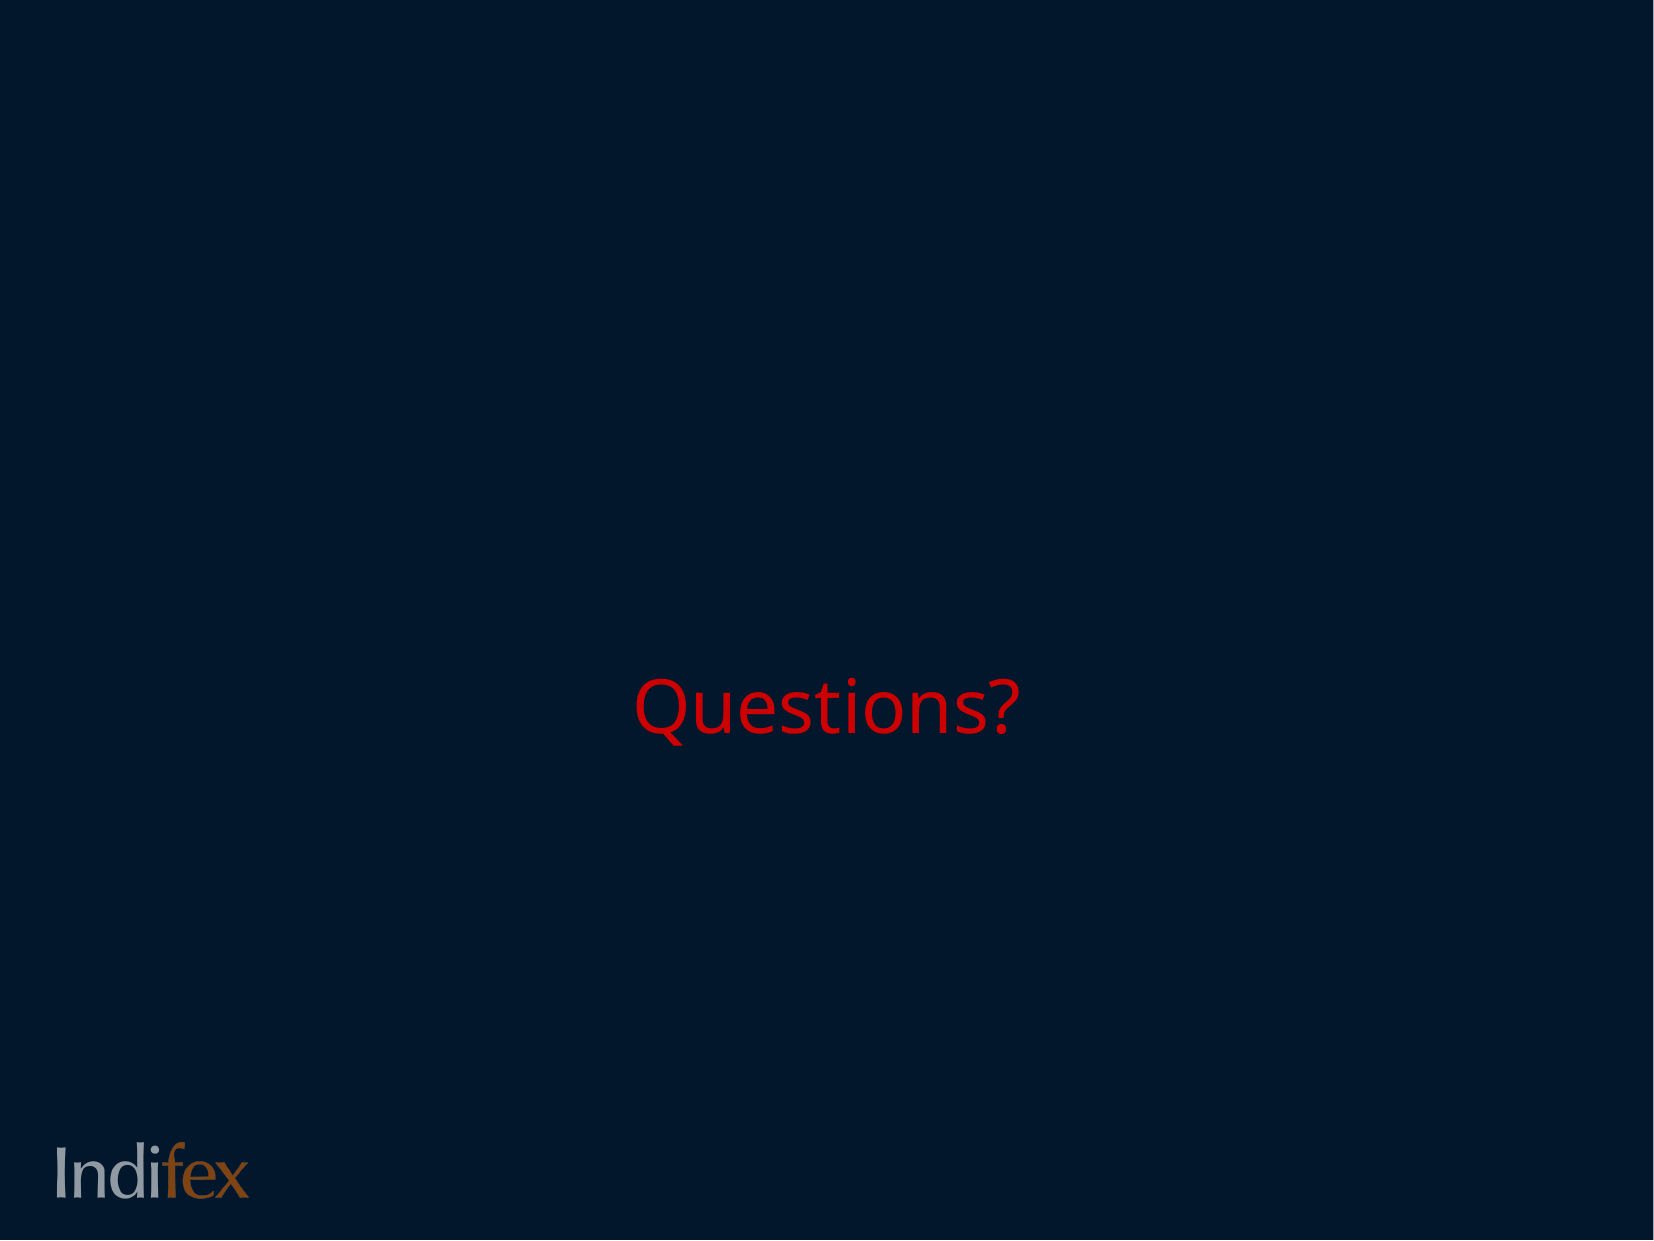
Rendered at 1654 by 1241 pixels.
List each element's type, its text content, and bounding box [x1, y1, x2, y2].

picture [56, 1142, 249, 1241]
subtitle Questions? [82, 290, 1571, 1109]
